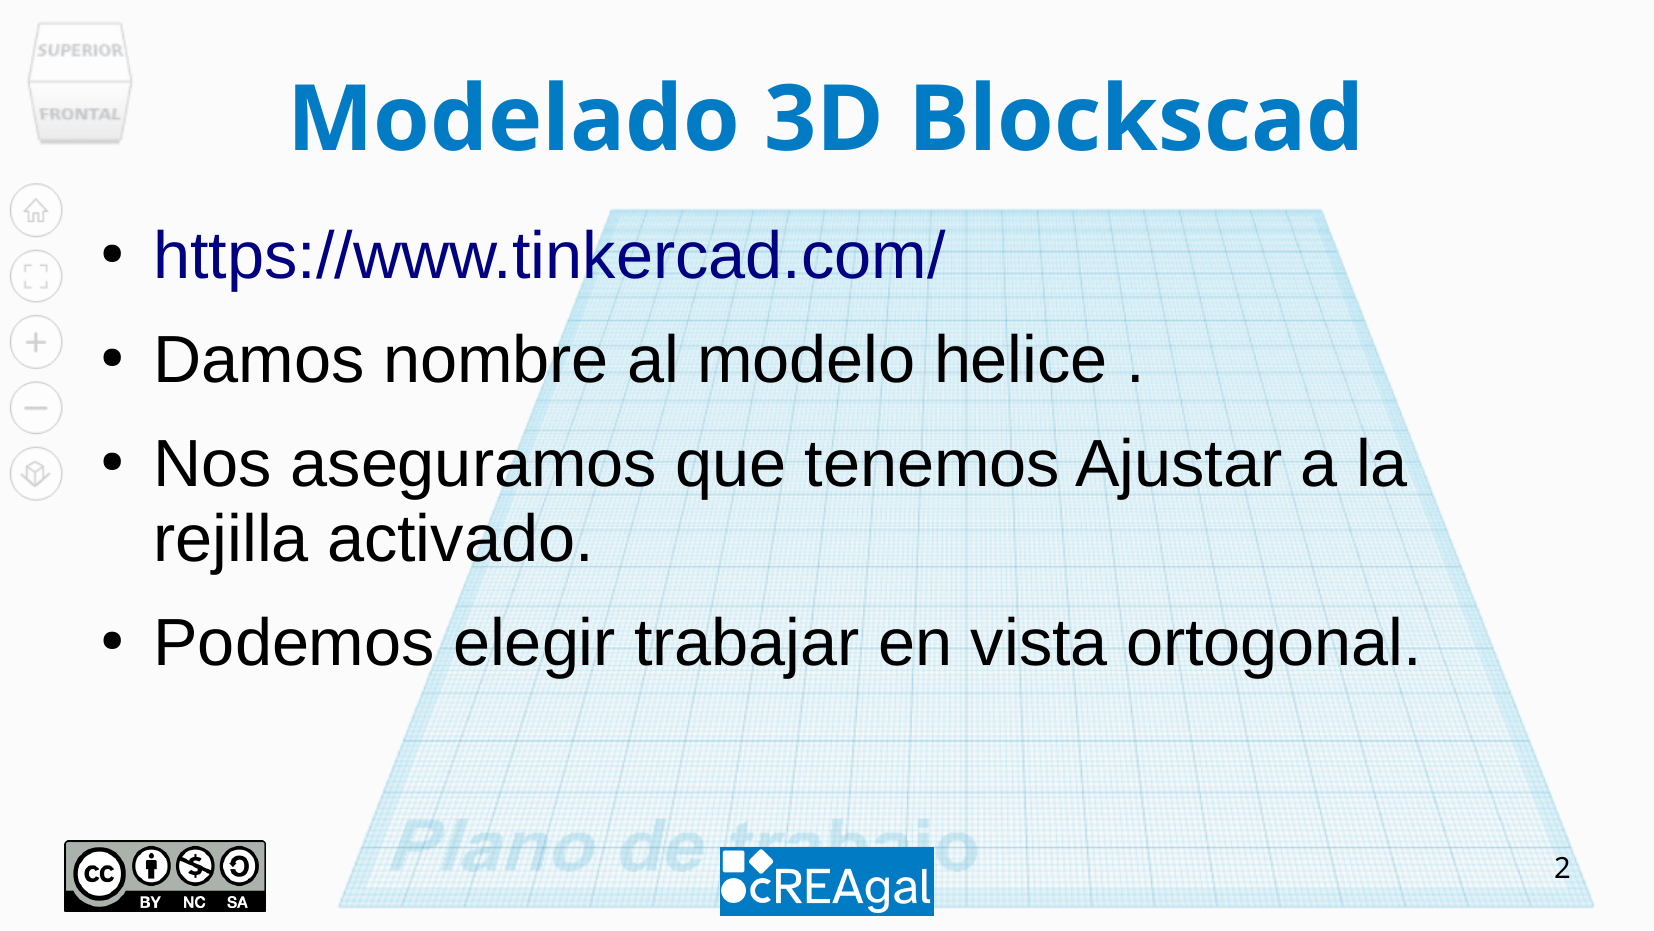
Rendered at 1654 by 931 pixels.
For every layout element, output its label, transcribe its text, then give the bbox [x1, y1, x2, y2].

picture [0, 0, 1654, 931]
title Modelado 3D Blockscad [82, 37, 1571, 193]
list https://www.tinkercad.com/ Damos nombre al modelo helice . Nos aseguramos que tenemos Ajustar a la rejilla activado. Podemos elegir trabajar en vista ortogonal. [82, 217, 1571, 758]
